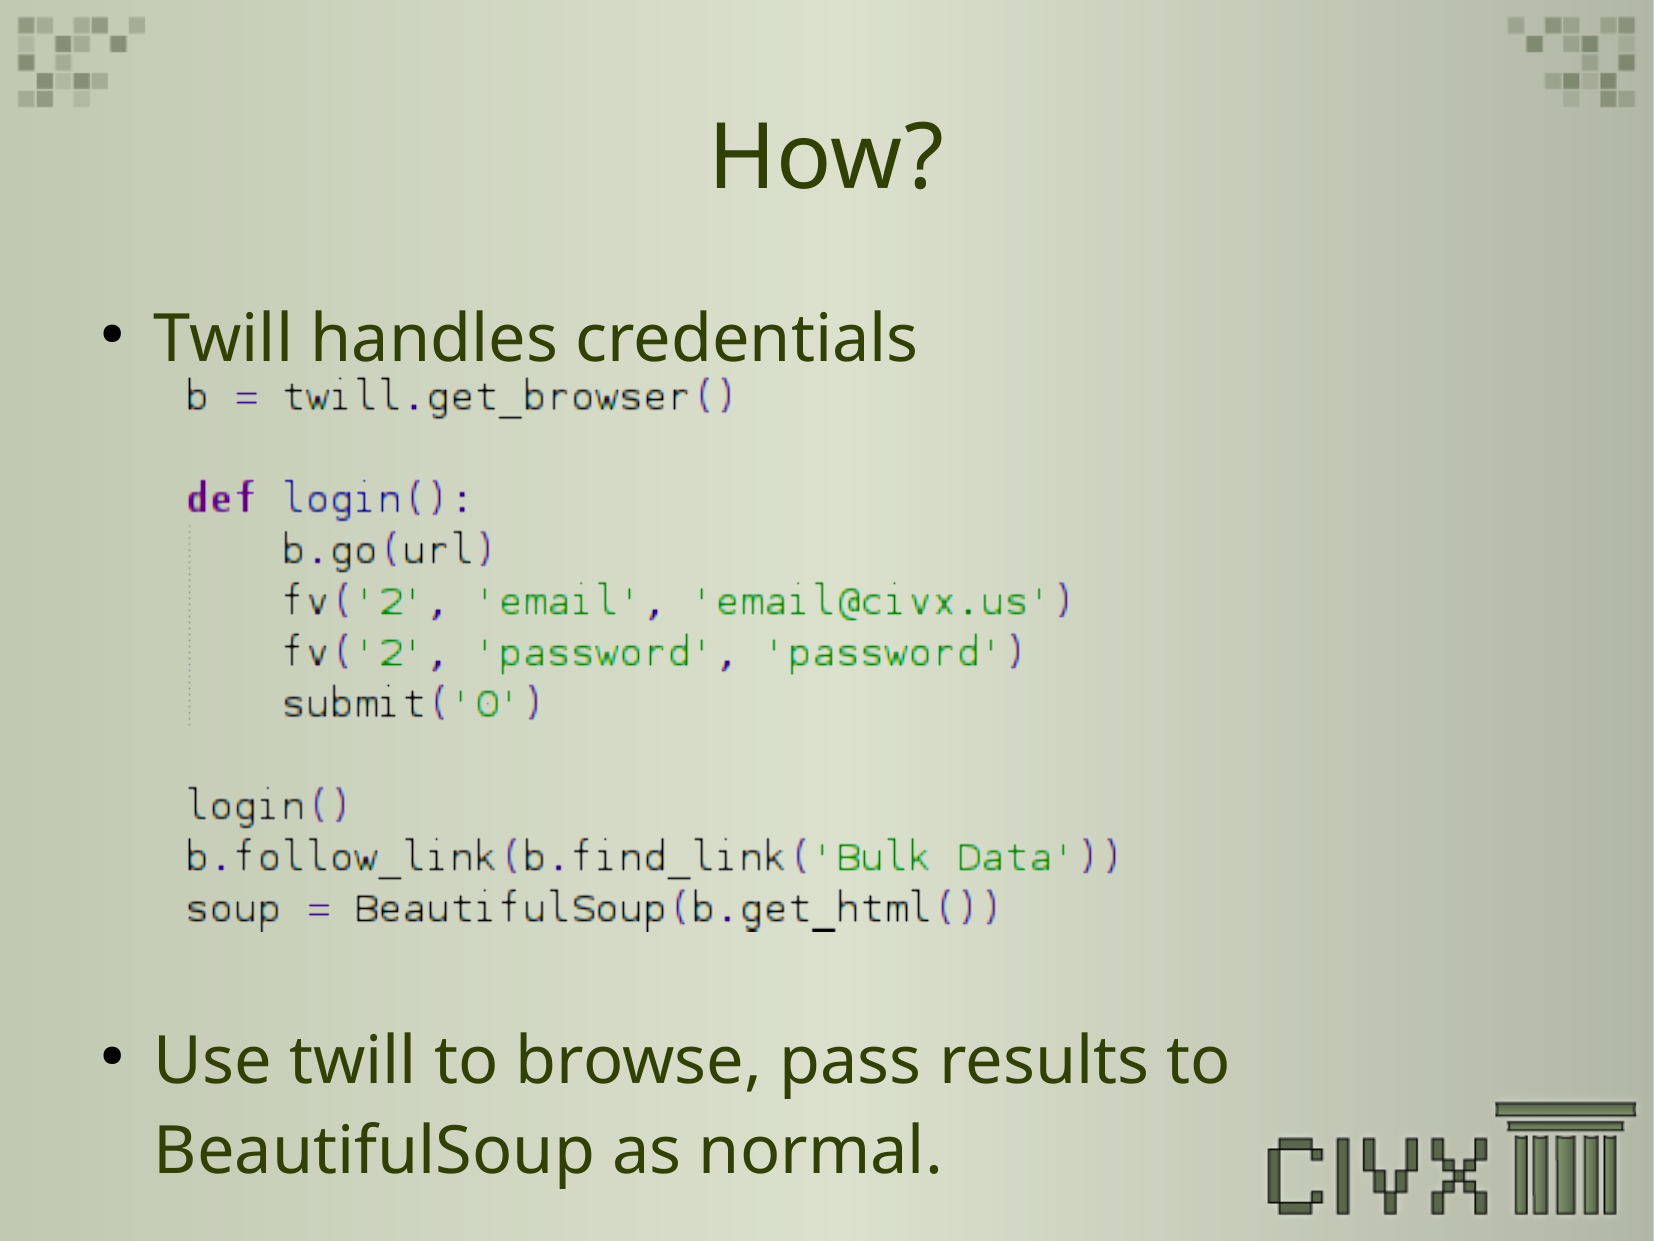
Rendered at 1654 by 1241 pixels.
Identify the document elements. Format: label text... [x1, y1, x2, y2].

picture [0, 0, 1654, 1241]
title How? [82, 56, 1571, 250]
list Twill handles credentials Use twill to browse, pass results to BeautifulSoup as normal. [82, 290, 1571, 1094]
